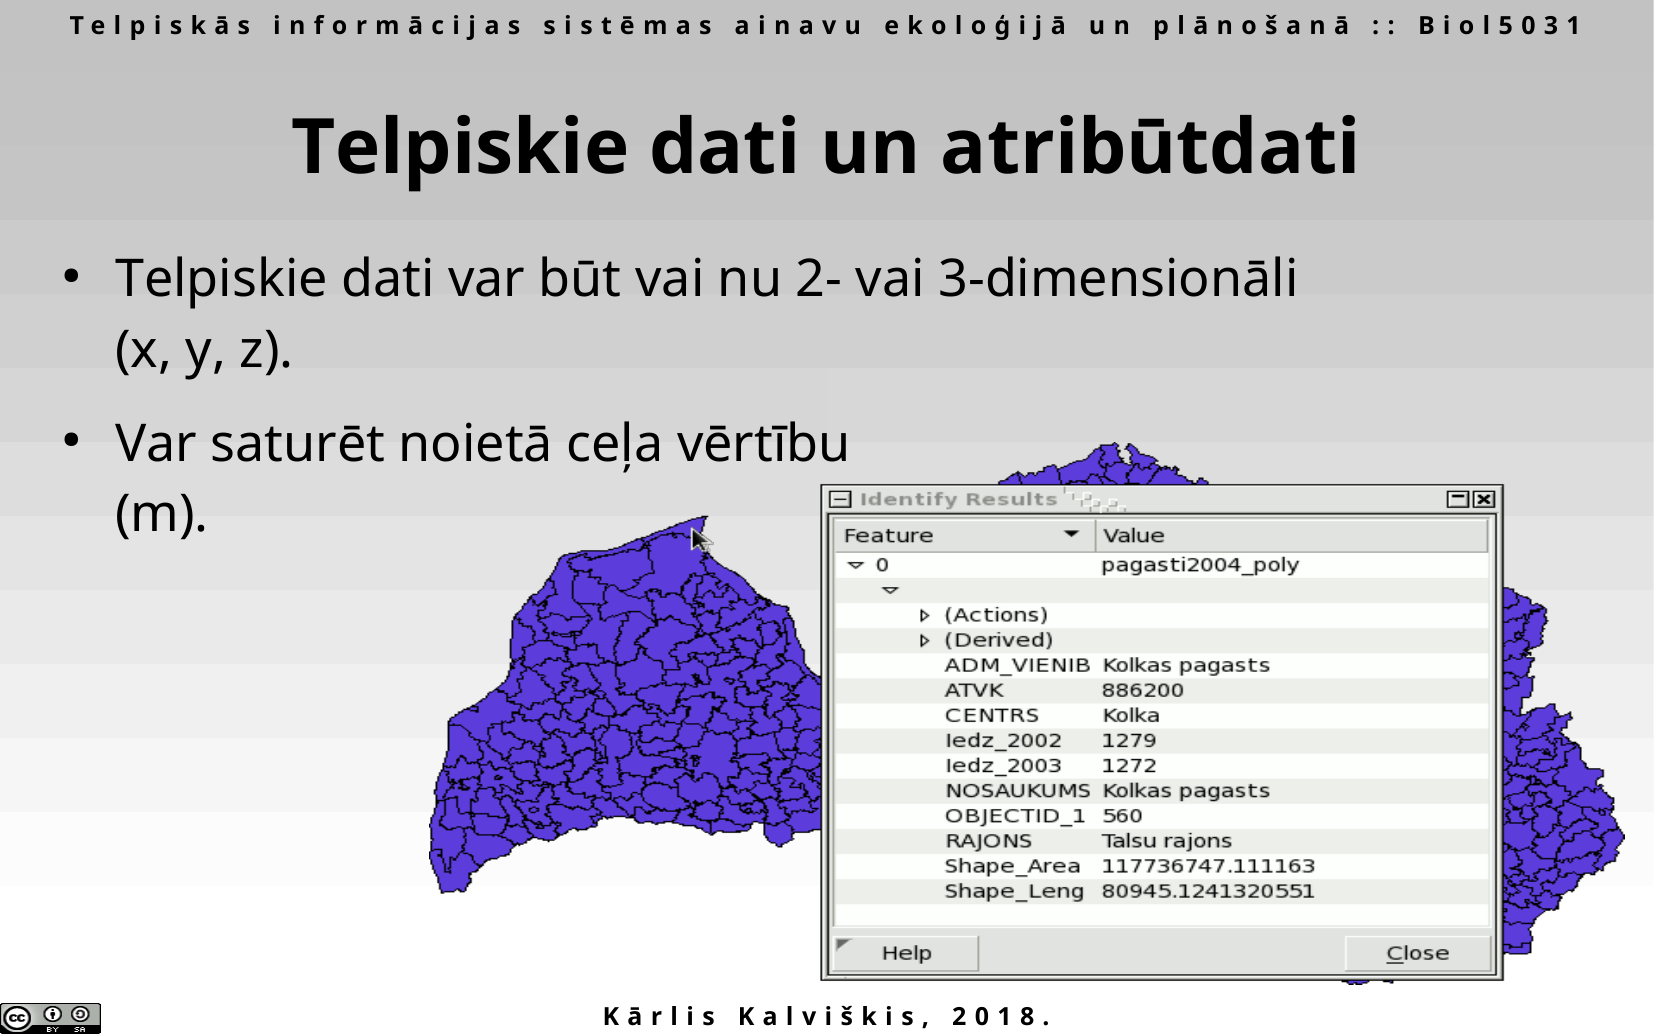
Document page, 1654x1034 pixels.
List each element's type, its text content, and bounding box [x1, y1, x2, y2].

list Telpiskie dati var būt vai nu 2- vai 3-dimensionāli (x, y, z). Var saturēt noietā ceļa vērtību (m). [44, 241, 1610, 928]
picture [0, 0, 1654, 1034]
title Telpiskie dati un atribūtdati [29, 41, 1625, 247]
